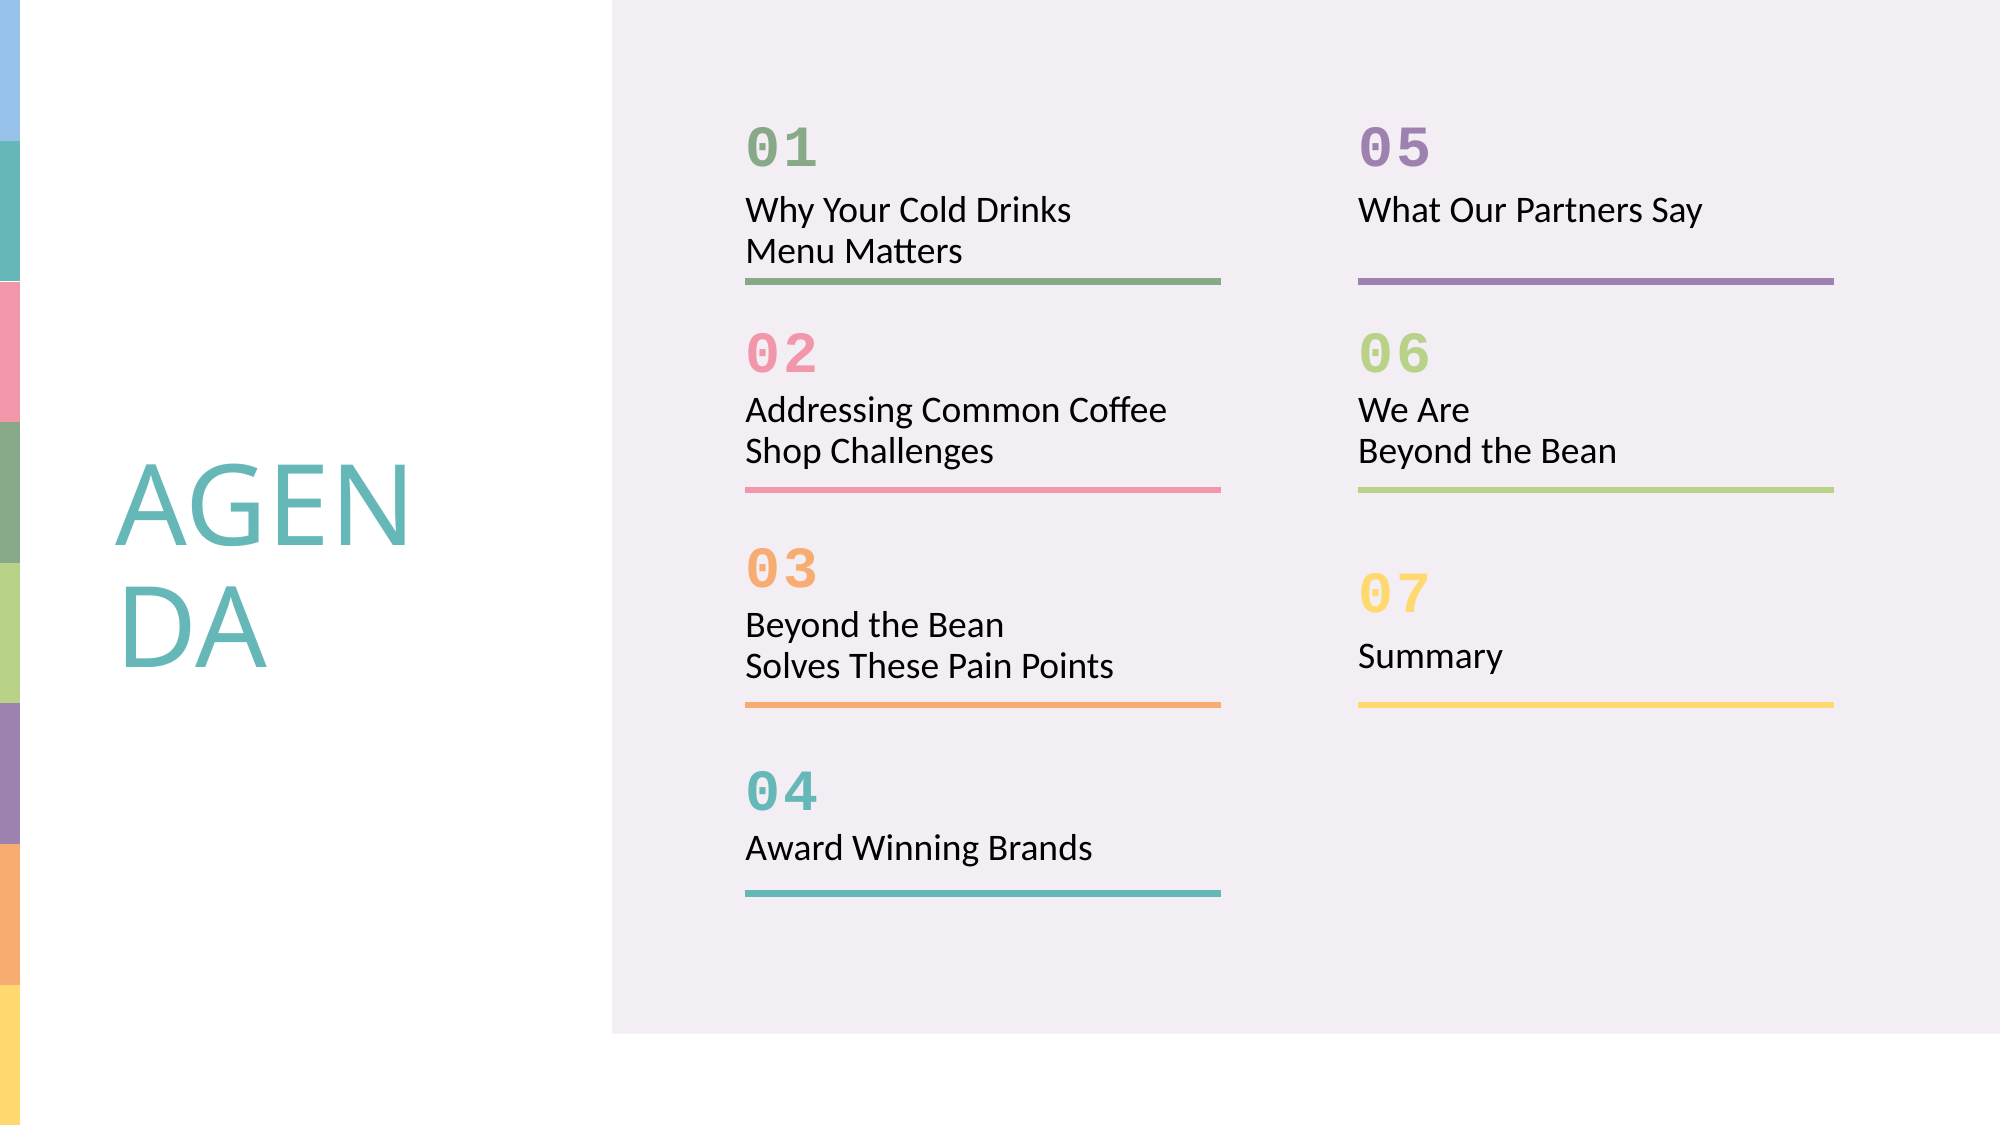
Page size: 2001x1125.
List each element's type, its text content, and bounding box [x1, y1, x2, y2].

text_box [0, 0, 20, 281]
text_box 02 [745, 311, 1255, 386]
text_box Award Winning Brands [745, 828, 1316, 909]
text_box Summary [1358, 635, 1767, 691]
text_box Beyond the Bean Solves These Pain Points [745, 605, 1316, 686]
text_box We Are Beyond the Bean [1358, 390, 1747, 471]
text_box 05 [1358, 105, 1867, 180]
text_box [612, 0, 2000, 1034]
text_box AGENDA [115, 448, 467, 586]
text_box 01 [745, 105, 1255, 180]
text_box What Our Partners Say [1358, 190, 1747, 246]
text_box [0, 282, 20, 1125]
text_box 03 [745, 526, 1255, 601]
text_box 04 [745, 748, 1255, 824]
text_box 06 [1358, 311, 1867, 386]
text_box Why Your Cold Drinks Menu Matters [745, 190, 1316, 246]
text_box Addressing Common Coffee Shop Challenges [745, 390, 1316, 471]
text_box 07 [1358, 550, 1867, 625]
